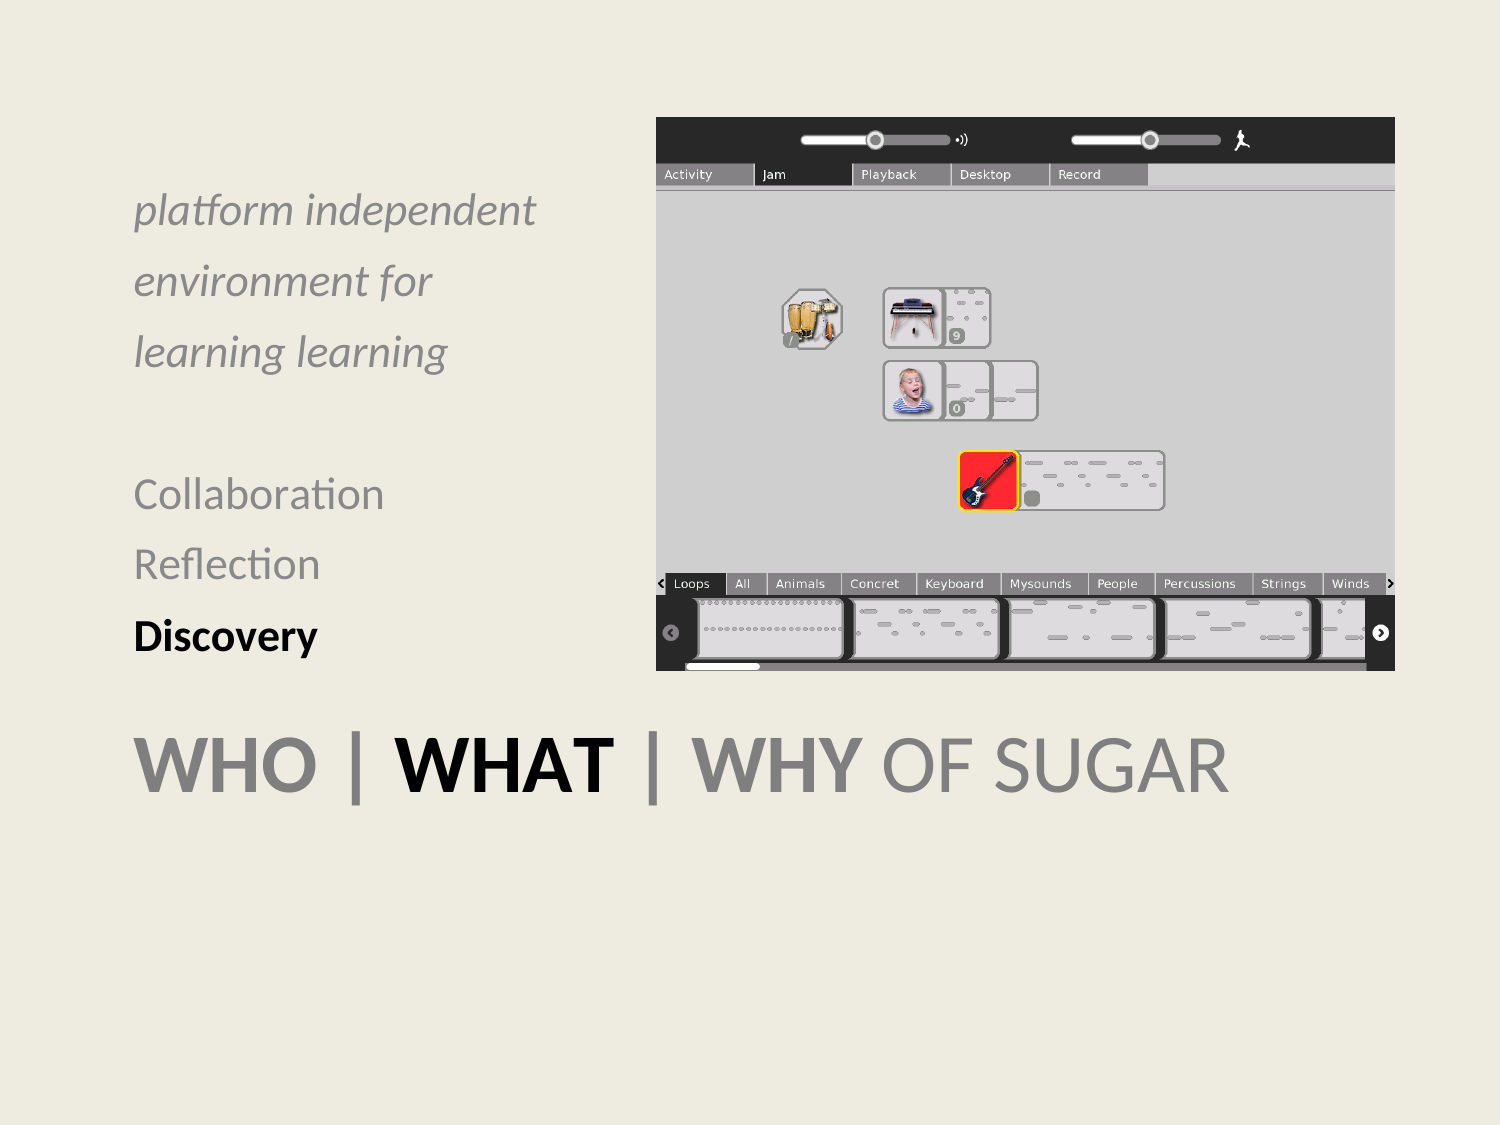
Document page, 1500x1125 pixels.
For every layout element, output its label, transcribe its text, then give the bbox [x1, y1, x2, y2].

title WHO | WHAT | WHY OF SUGAR [118, 723, 1394, 947]
list platform independent environment for learning learning Collaboration Reflection Discovery [118, 117, 1394, 723]
picture [656, 117, 1395, 671]
